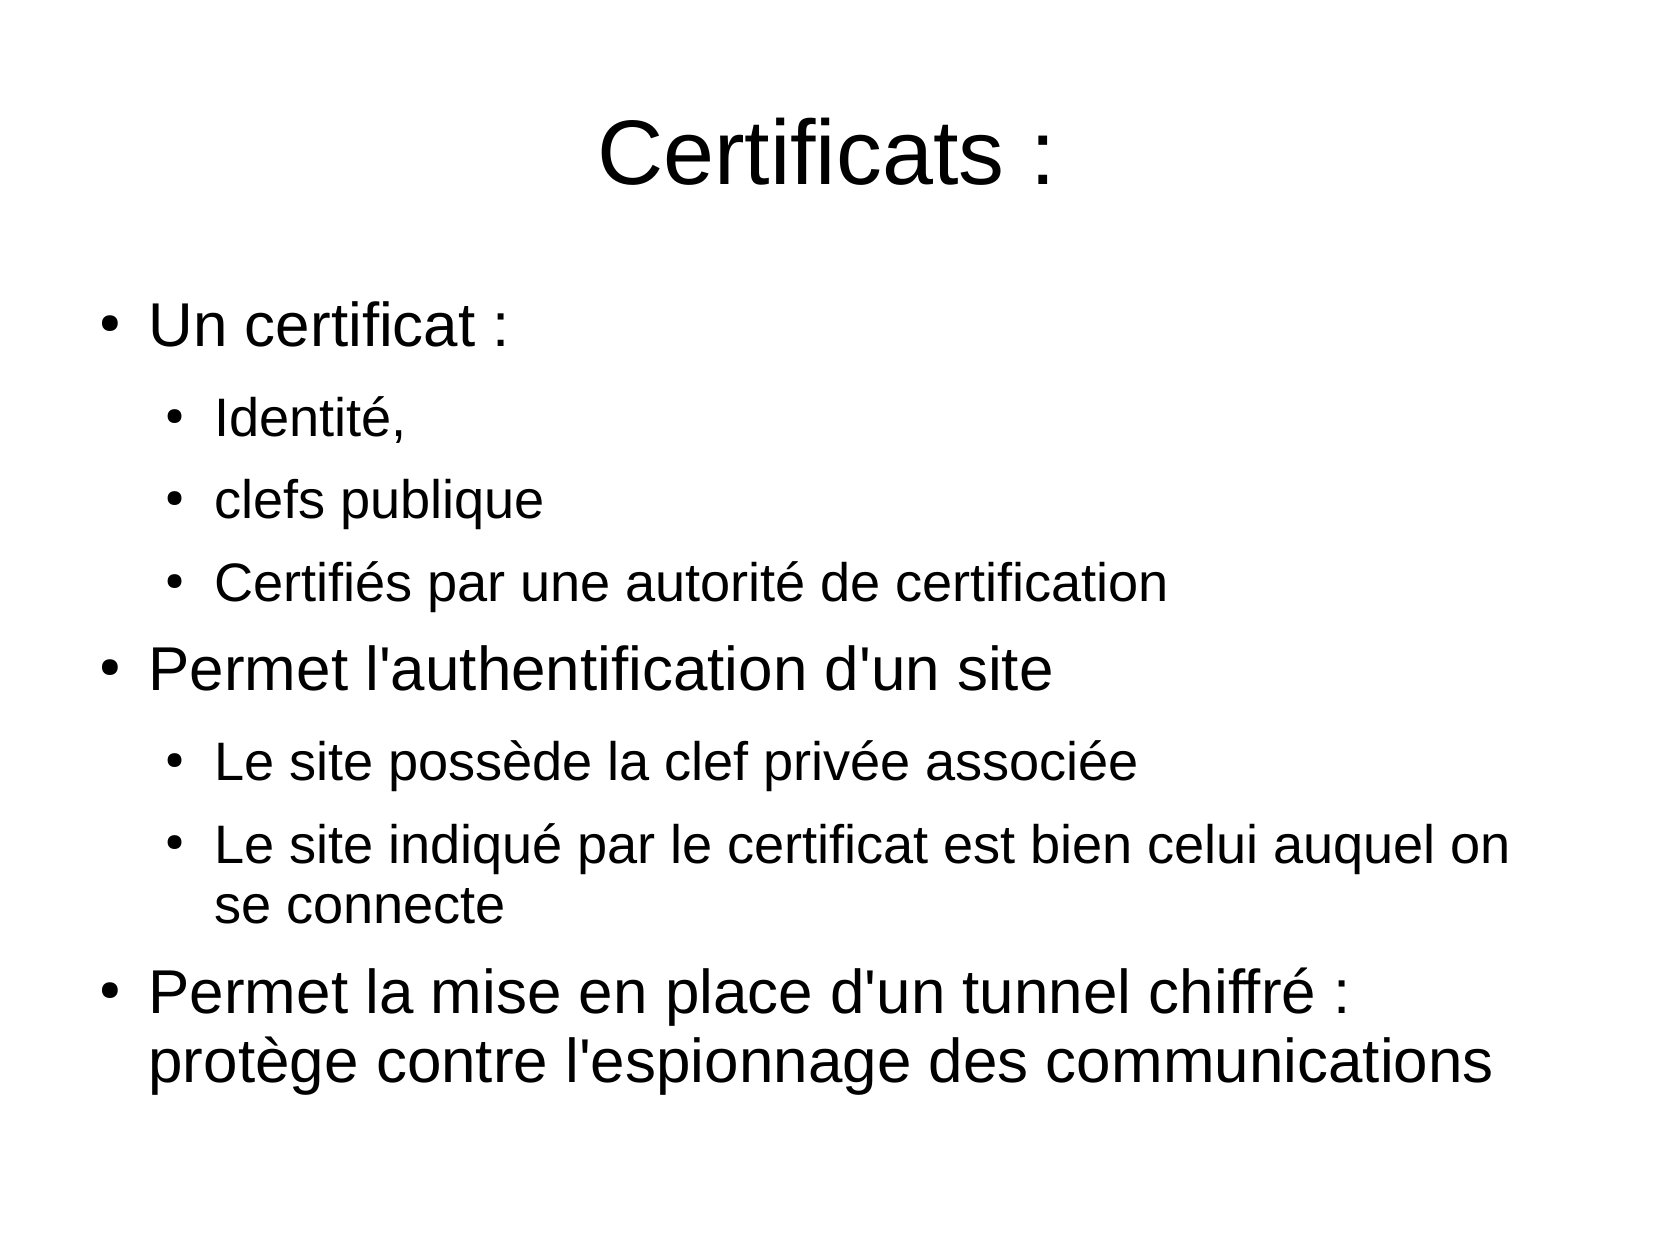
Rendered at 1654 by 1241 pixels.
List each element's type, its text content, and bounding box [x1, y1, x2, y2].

list Un certificat : Identité, clefs publique Certifiés par une autorité de certification Permet l'authentification d'un site Le site possède la clef privée associée Le site indiqué par le certificat est bien celui auquel on se connecte Permet la mise en place d'un tunnel chiffré : protège contre l'espionnage des communications [82, 290, 1571, 1109]
title Certificats : [82, 49, 1571, 257]
